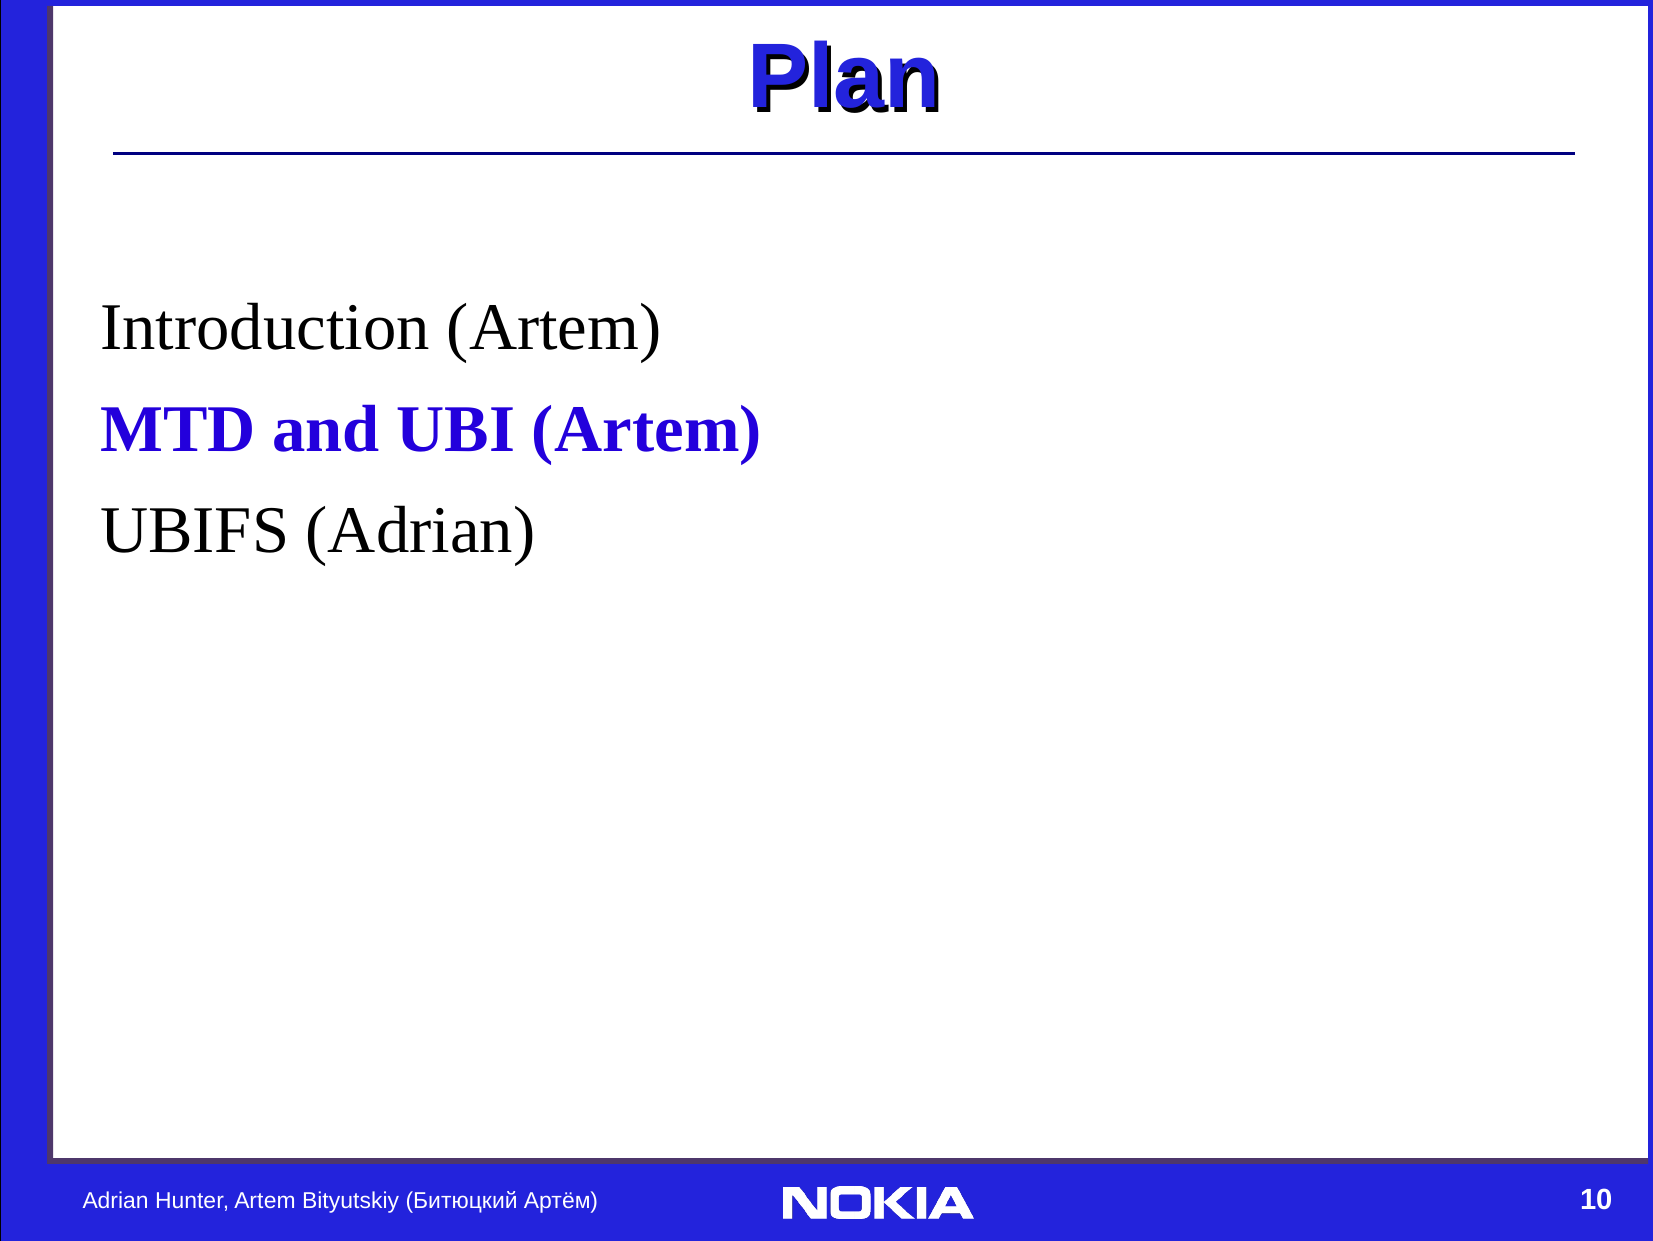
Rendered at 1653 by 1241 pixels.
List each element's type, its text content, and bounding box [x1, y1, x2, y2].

picture [783, 1186, 974, 1219]
title Plan [100, 2, 1588, 151]
list Introduction (Artem) MTD and UBI (Artem) UBIFS (Adrian) [82, 290, 1571, 723]
